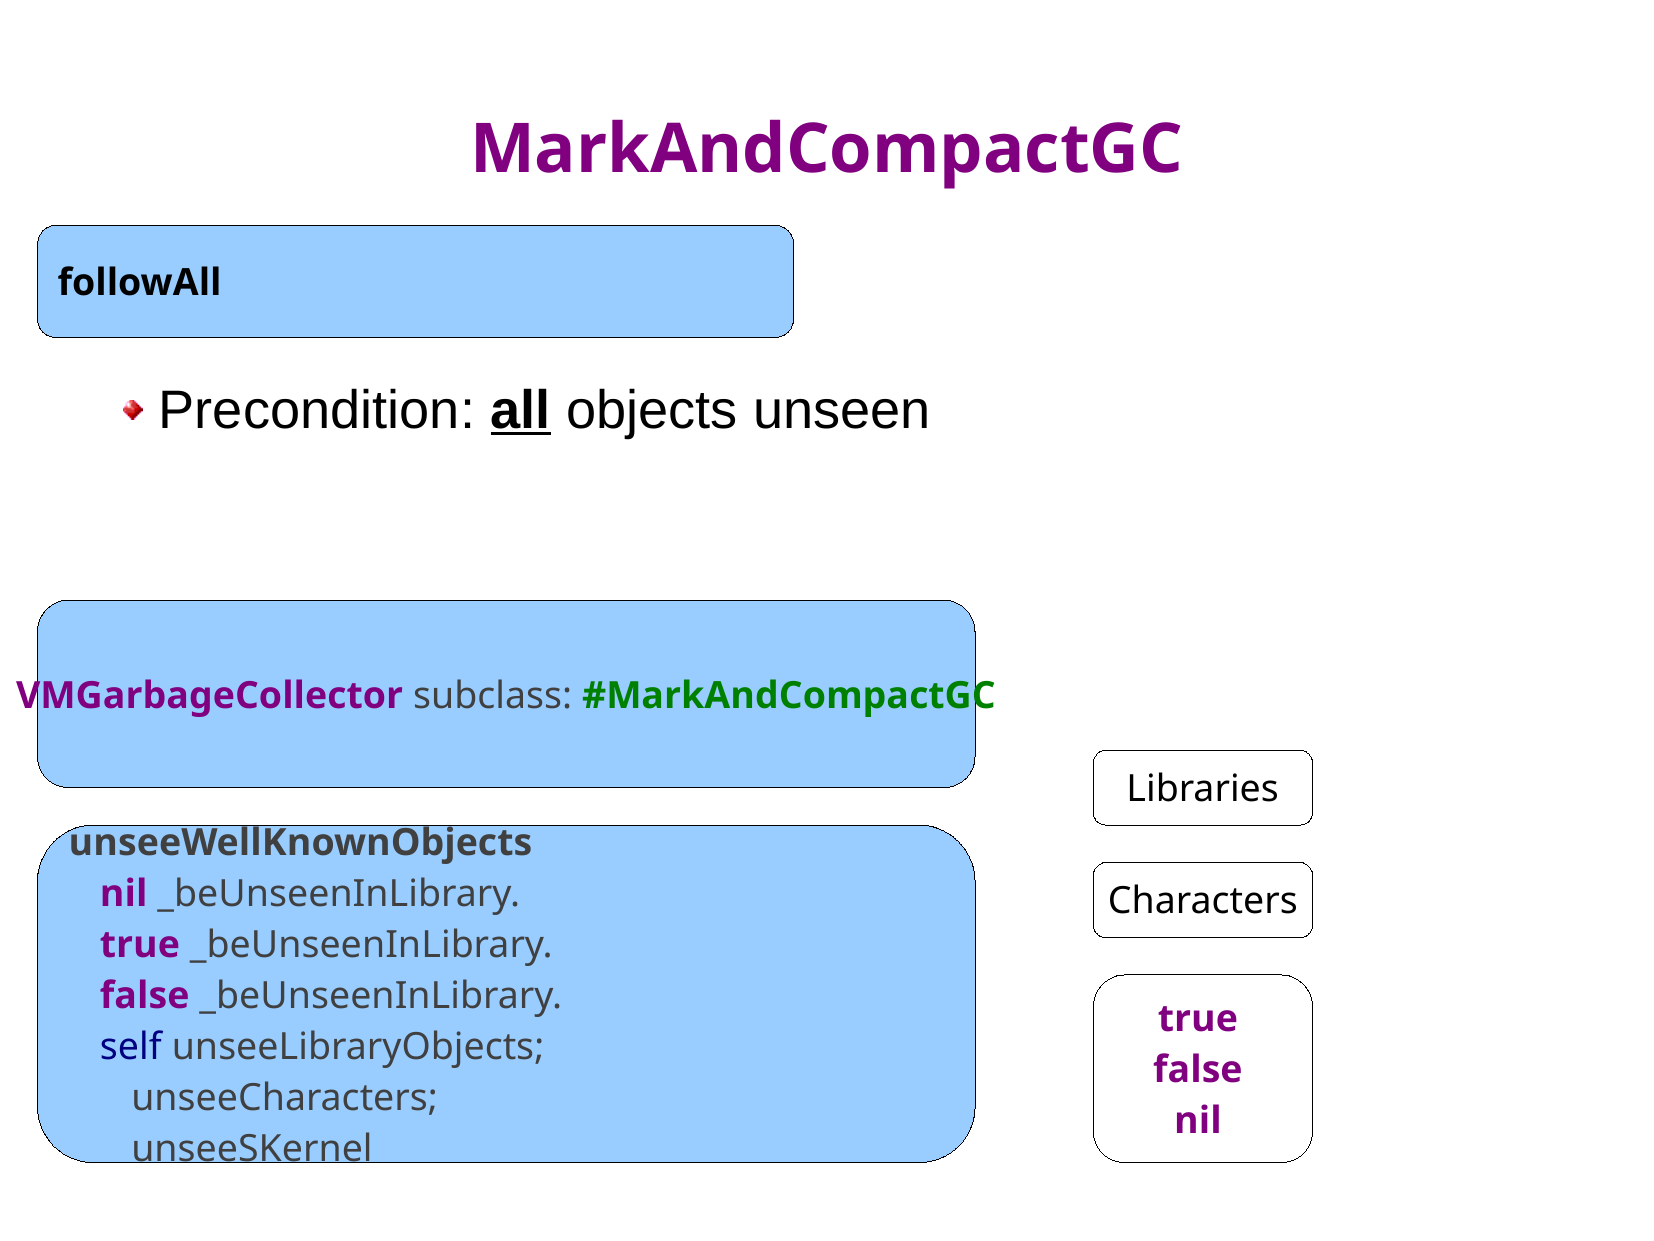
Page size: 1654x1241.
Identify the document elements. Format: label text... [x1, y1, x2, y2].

text_box followAll [37, 225, 794, 338]
text_box Precondition: all objects unseen [37, 372, 1051, 556]
text_box Libraries [1093, 750, 1313, 826]
text_box MarkAndCompactGC [143, 91, 1511, 209]
text_box true false nil [1093, 974, 1313, 1163]
text_box unseeWellKnownObjects nil _beUnseenInLibrary. true _beUnseenInLibrary. false _beUnseenInLibrary. self unseeLibraryObjects; unseeCharacters; unseeSKernel [37, 825, 976, 1163]
text_box Characters [1093, 862, 1313, 938]
text_box VMGarbageCollector subclass: #MarkAndCompactGC [37, 600, 976, 788]
